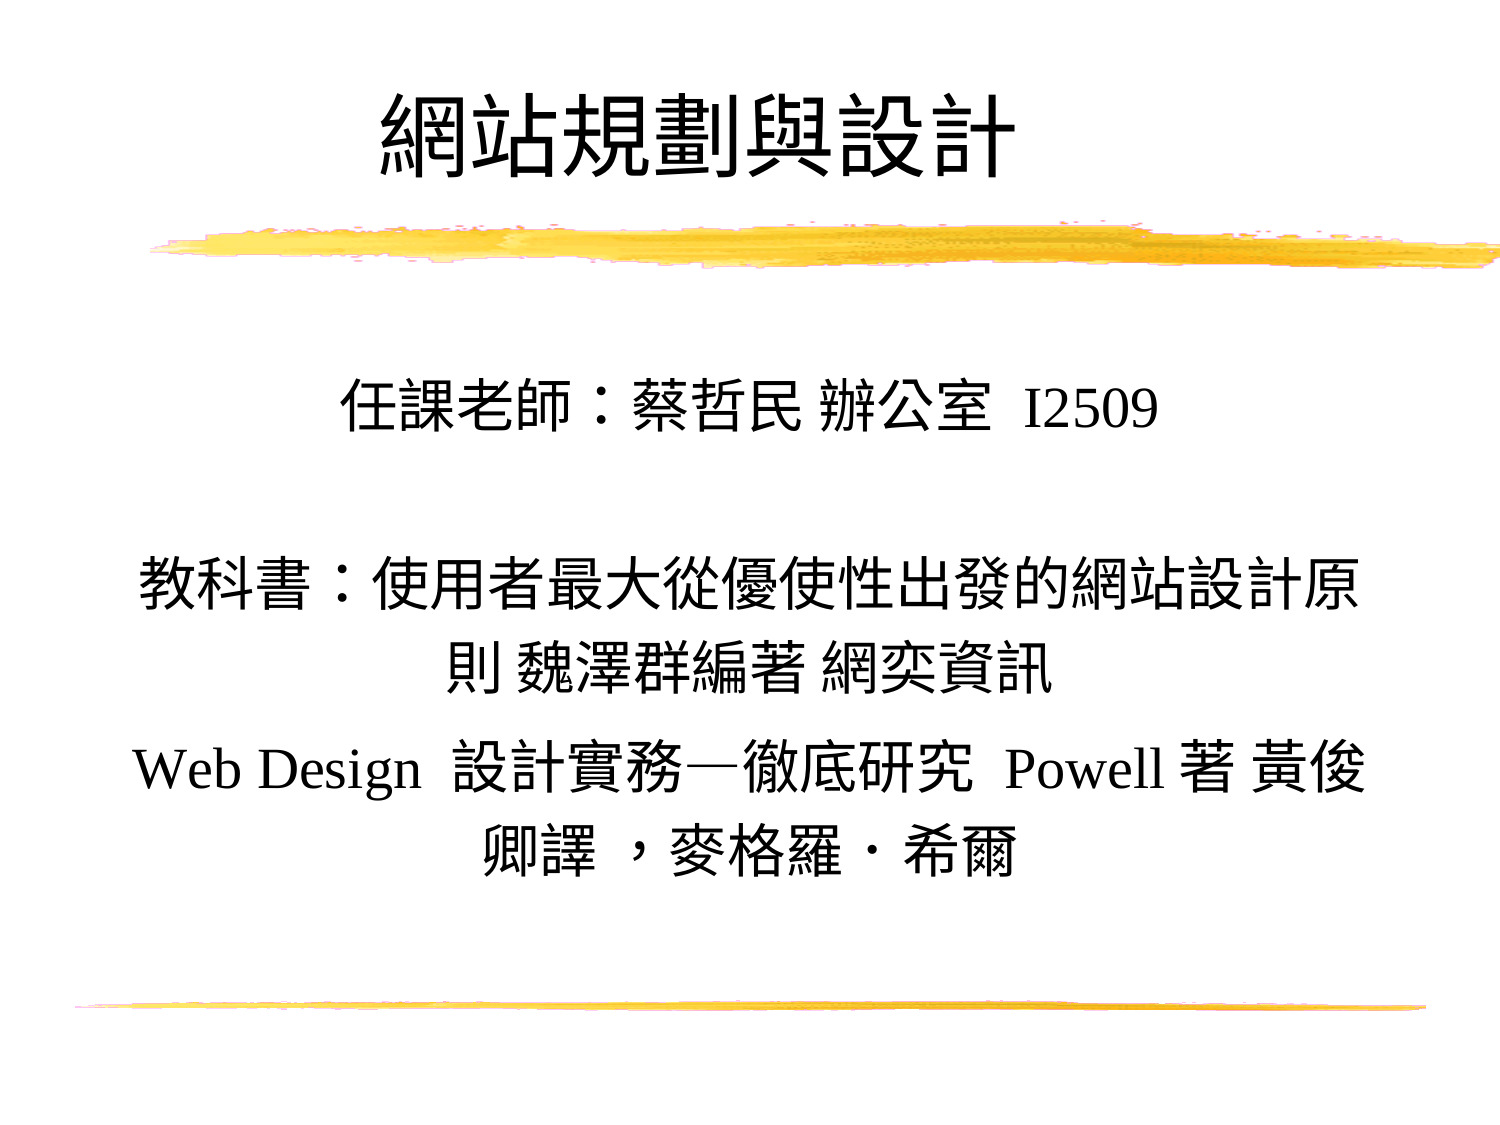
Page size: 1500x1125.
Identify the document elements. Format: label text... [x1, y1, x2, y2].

picture [150, 215, 1500, 279]
subtitle 任課老師：蔡哲民 辦公室 I2509 教科書：使用者最大從優使性出發的網站設計原則 魏澤群編著 網奕資訊 Web Design 設計實務—徹底研究 Powell著 黃俊卿譯 ，麥格羅．希爾 [112, 287, 1388, 963]
title 網站規劃與設計 [66, 30, 1342, 231]
picture [75, 999, 1426, 1013]
